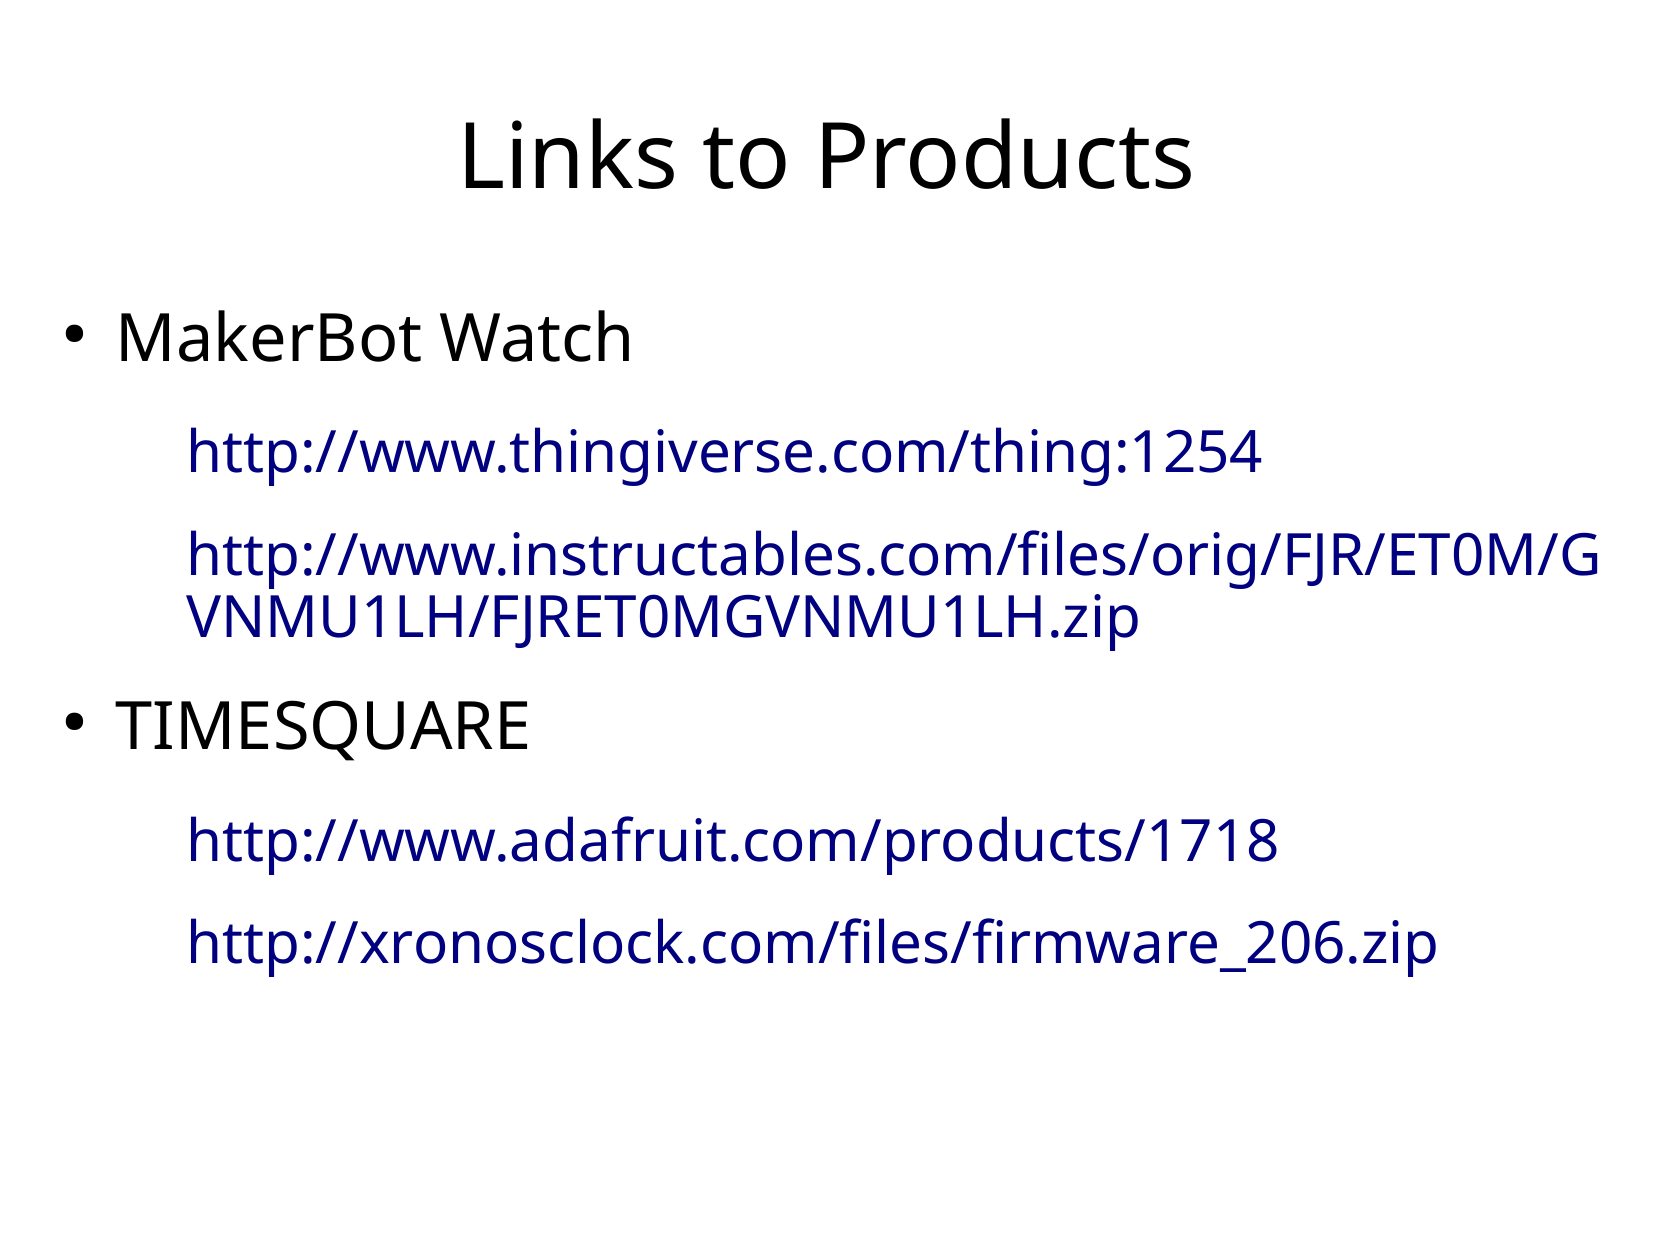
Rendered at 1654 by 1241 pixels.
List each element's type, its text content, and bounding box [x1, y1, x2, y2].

title Links to Products [82, 49, 1571, 257]
list MakerBot Watch http://www.thingiverse.com/thing:1254 http://www.instructables.com/files/orig/FJR/ET0M/GVNMU1LH/FJRET0MGVNMU1LH.zip TIMESQUARE http://www.adafruit.com/products/1718 http://xronosclock.com/files/firmware_206.zip [45, 290, 1621, 1126]
